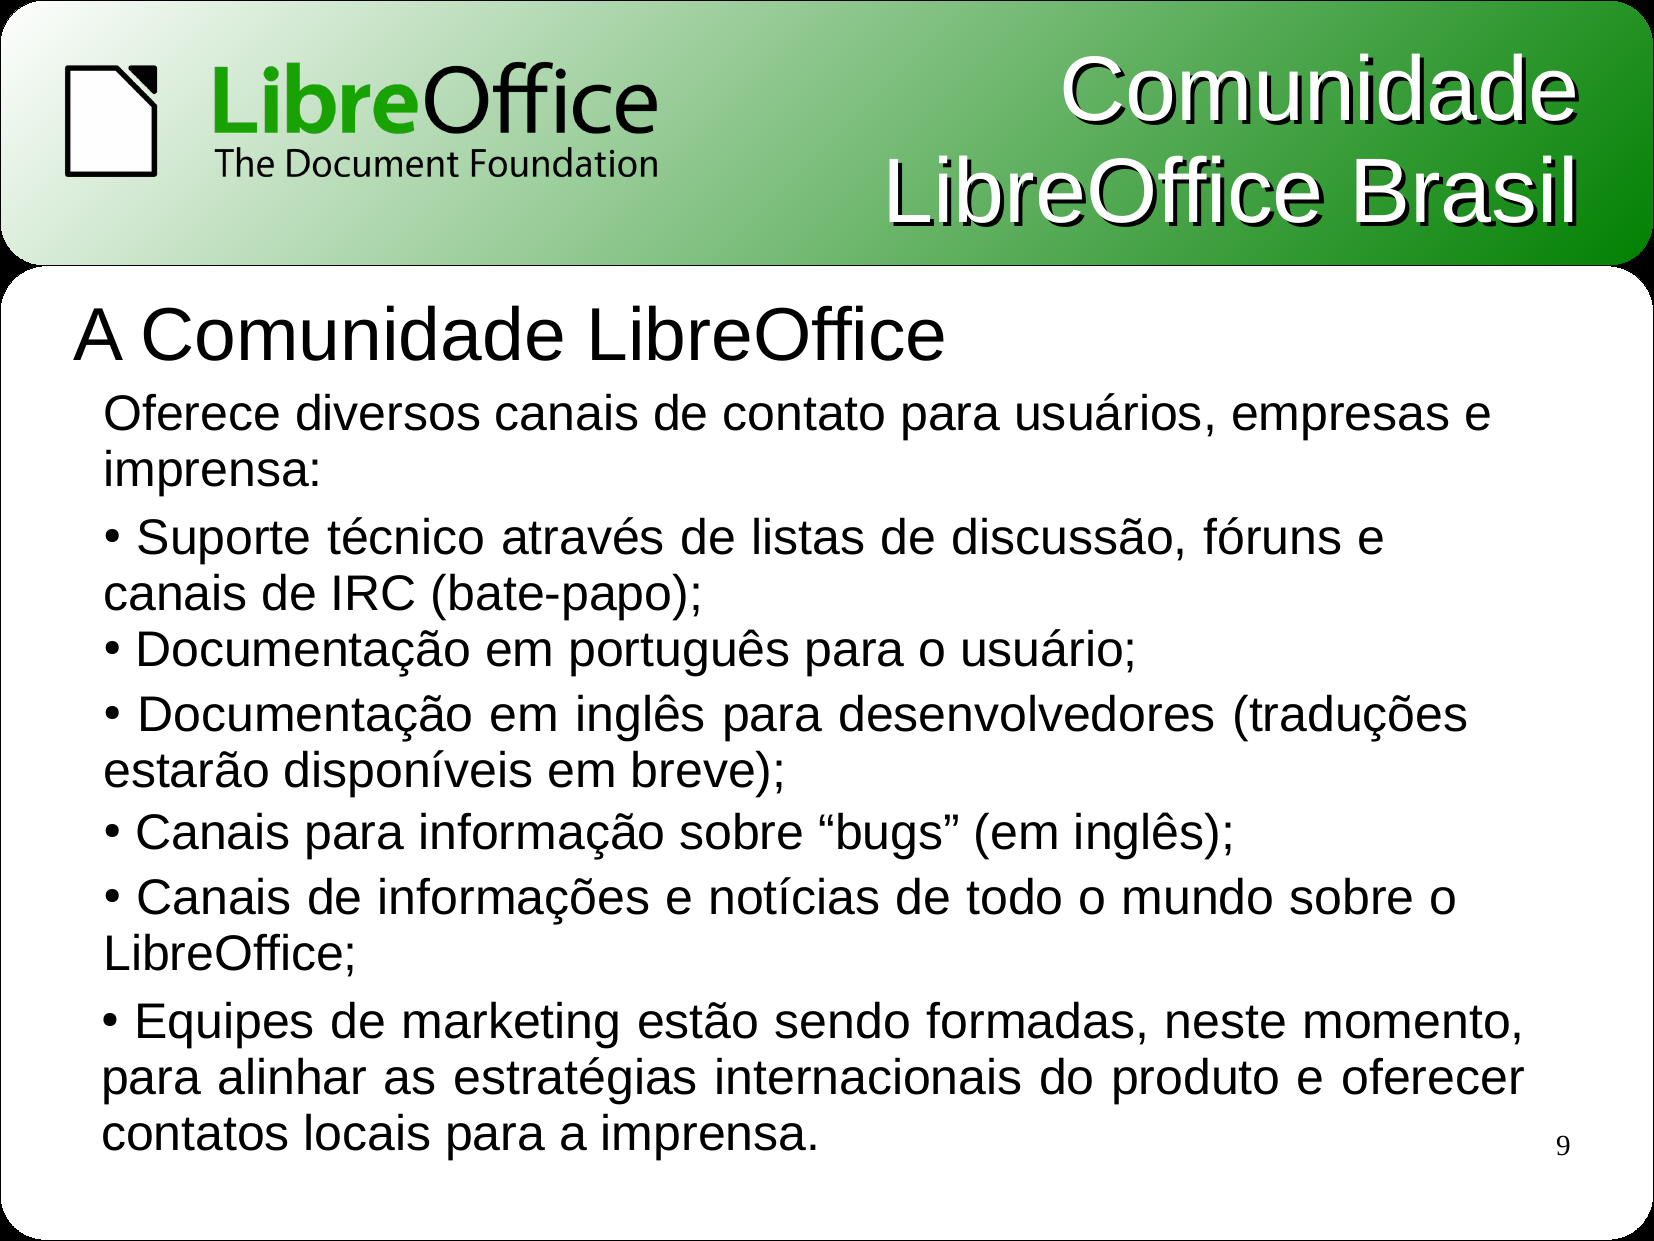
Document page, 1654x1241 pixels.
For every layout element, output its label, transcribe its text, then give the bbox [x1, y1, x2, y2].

text_box Documentação em português para o usuário; [88, 650, 1155, 685]
text_box Canais para informação sobre “bugs” (em inglês); [88, 806, 1252, 868]
text_box Suporte técnico através de listas de discussão, fóruns e canais de IRC (bate-papo); [88, 501, 1536, 650]
text_box A Comunidade LibreOffice [59, 285, 1625, 385]
text_box Equipes de marketing estão sendo formadas, neste momento, para alinhar as estratégias internacionais do produto e oferecer contatos locais para a imprensa. [86, 986, 1542, 1170]
picture [29, 35, 701, 207]
text_box Comunidade LibreOffice Brasil [856, 29, 1595, 250]
text_box Canais de informações e notícias de todo o mundo sobre o LibreOffice; [88, 862, 1536, 989]
text_box Documentação em inglês para desenvolvedores (traduções estarão disponíveis em breve); [88, 679, 1565, 806]
text_box Oferece diversos canais de contato para usuários, empresas e imprensa: [88, 385, 1595, 505]
